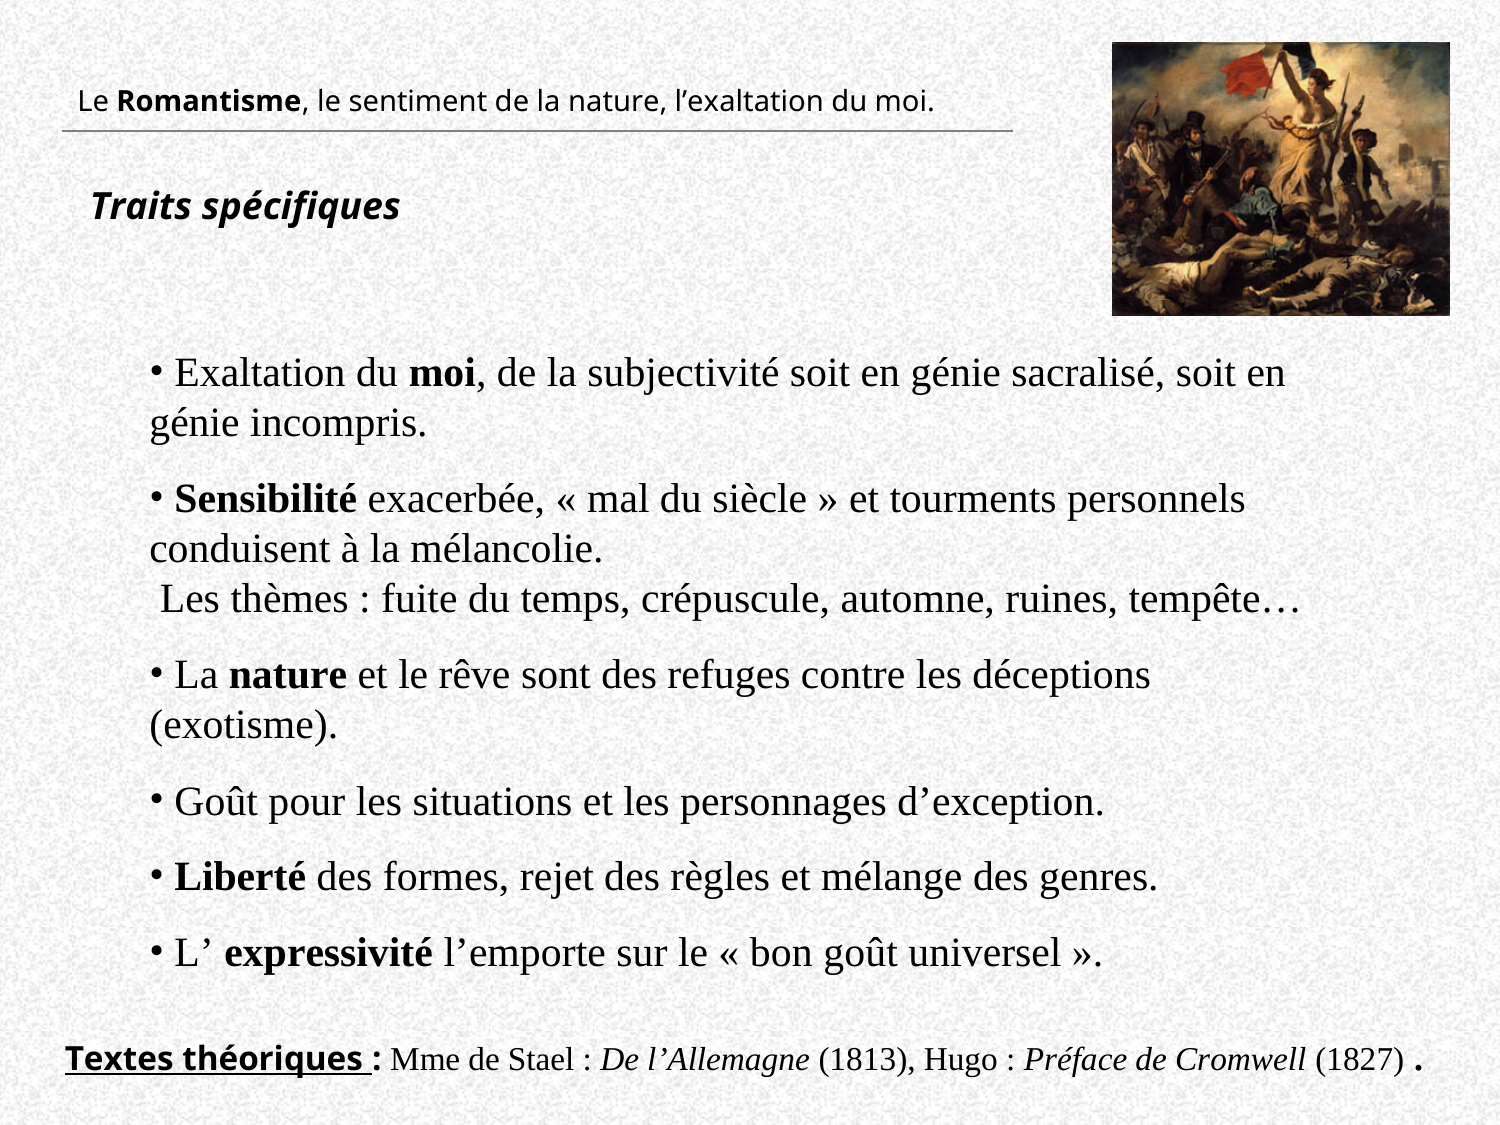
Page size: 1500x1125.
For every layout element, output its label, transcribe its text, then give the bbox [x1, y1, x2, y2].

picture [0, 0, 1500, 1125]
text_box Exaltation du moi, de la subjectivité soit en génie sacralisé, soit en génie incompris. Sensibilité exacerbée, « mal du siècle » et tourments personnels conduisent à la mélancolie. Les thèmes : fuite du temps, crépuscule, automne, ruines, tempête… La nature et le rêve sont des refuges contre les déceptions (exotisme). Goût pour les situations et les personnages d’exception. Liberté des formes, rejet des règles et mélange des genres. L’ expressivité l’emporte sur le « bon goût universel ». [134, 337, 1366, 983]
text_box Traits spécifiques [74, 174, 501, 236]
text_box Textes théoriques : Mme de Stael : De l’Allemagne (1813), Hugo : Préface de Cromwell (1827) . [49, 1012, 1500, 1088]
text_box Le Romantisme, le sentiment de la nature, l’exaltation du moi. [62, 74, 959, 126]
